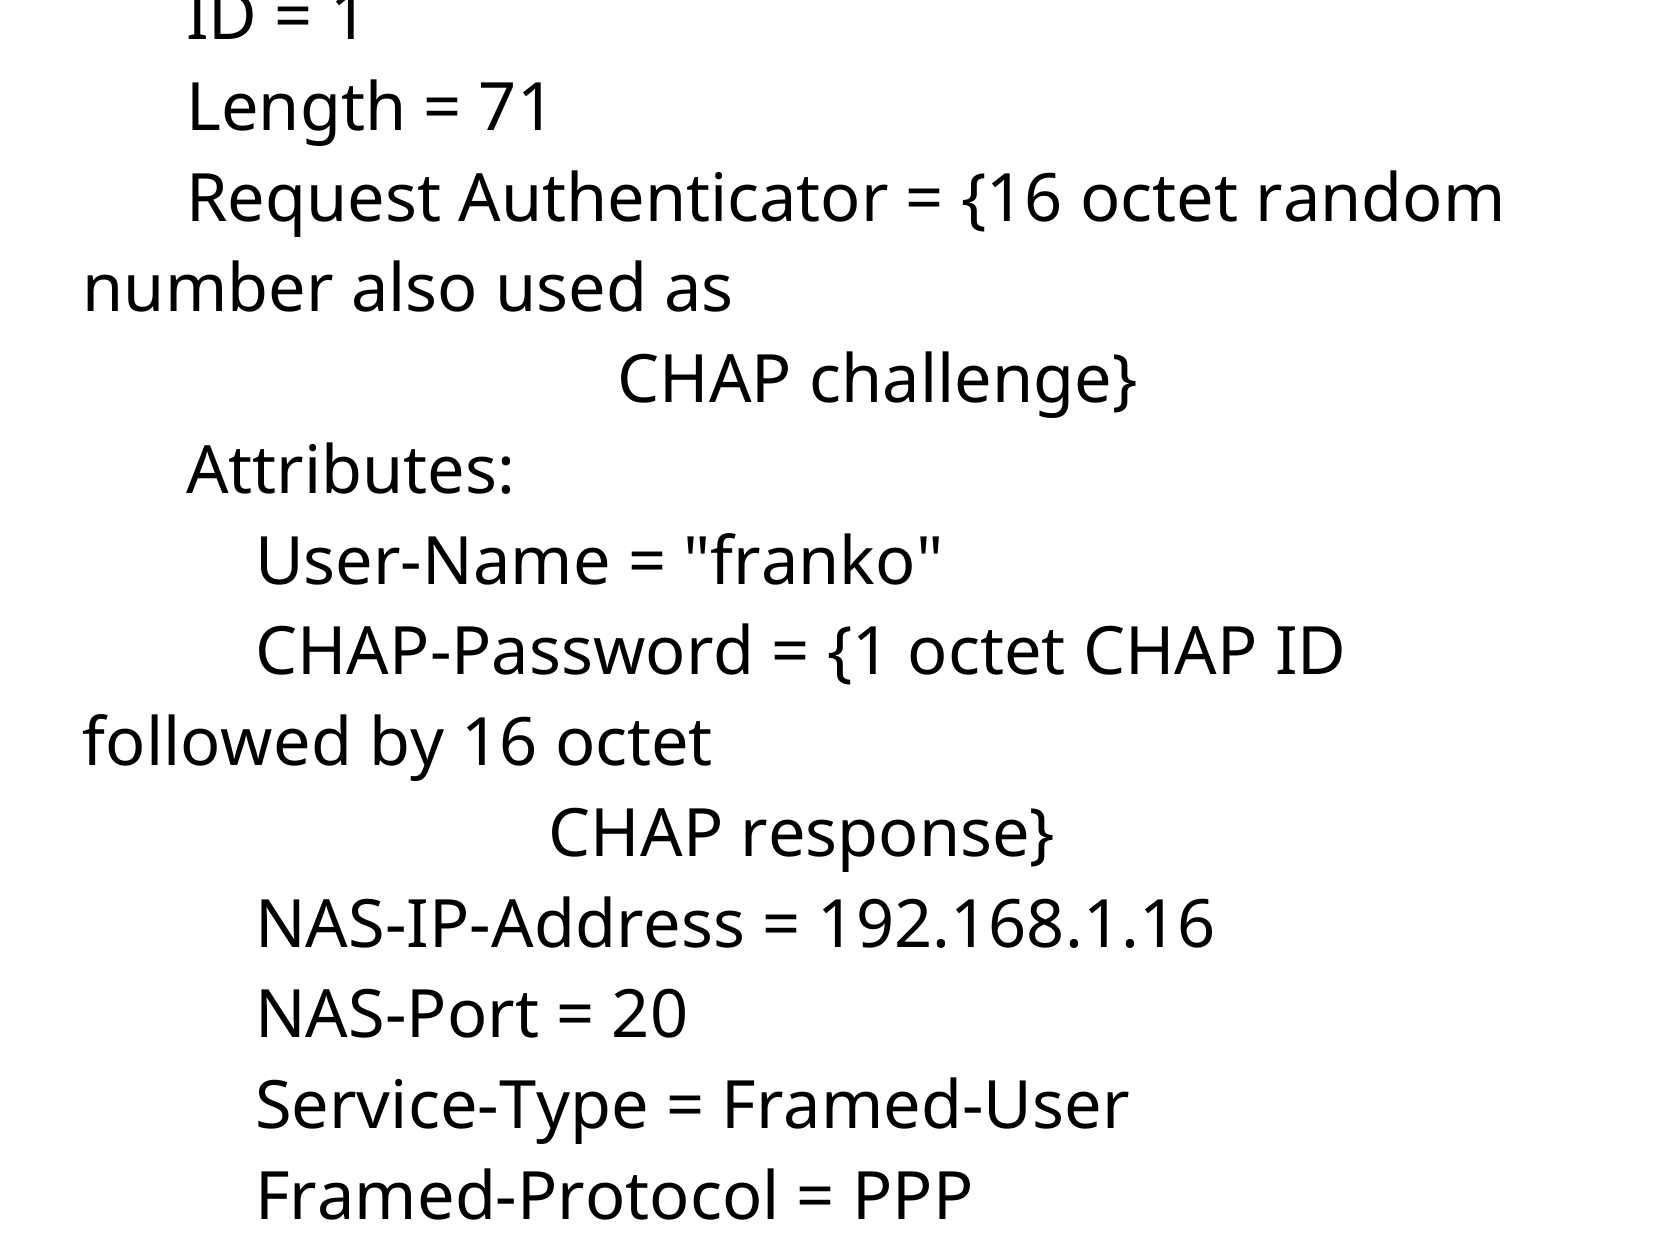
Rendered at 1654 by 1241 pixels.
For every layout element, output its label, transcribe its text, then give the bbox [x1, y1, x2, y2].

subtitle Code = 1 (Access-Request) ID = 1 Length = 71 Request Authenticator = {16 octet random number also used as CHAP challenge} Attributes: User-Name = "franko" CHAP-Password = {1 octet CHAP ID followed by 16 octet CHAP response} NAS-IP-Address = 192.168.1.16 NAS-Port = 20 Service-Type = Framed-User Framed-Protocol = PPP [82, 7, 1576, 1201]
